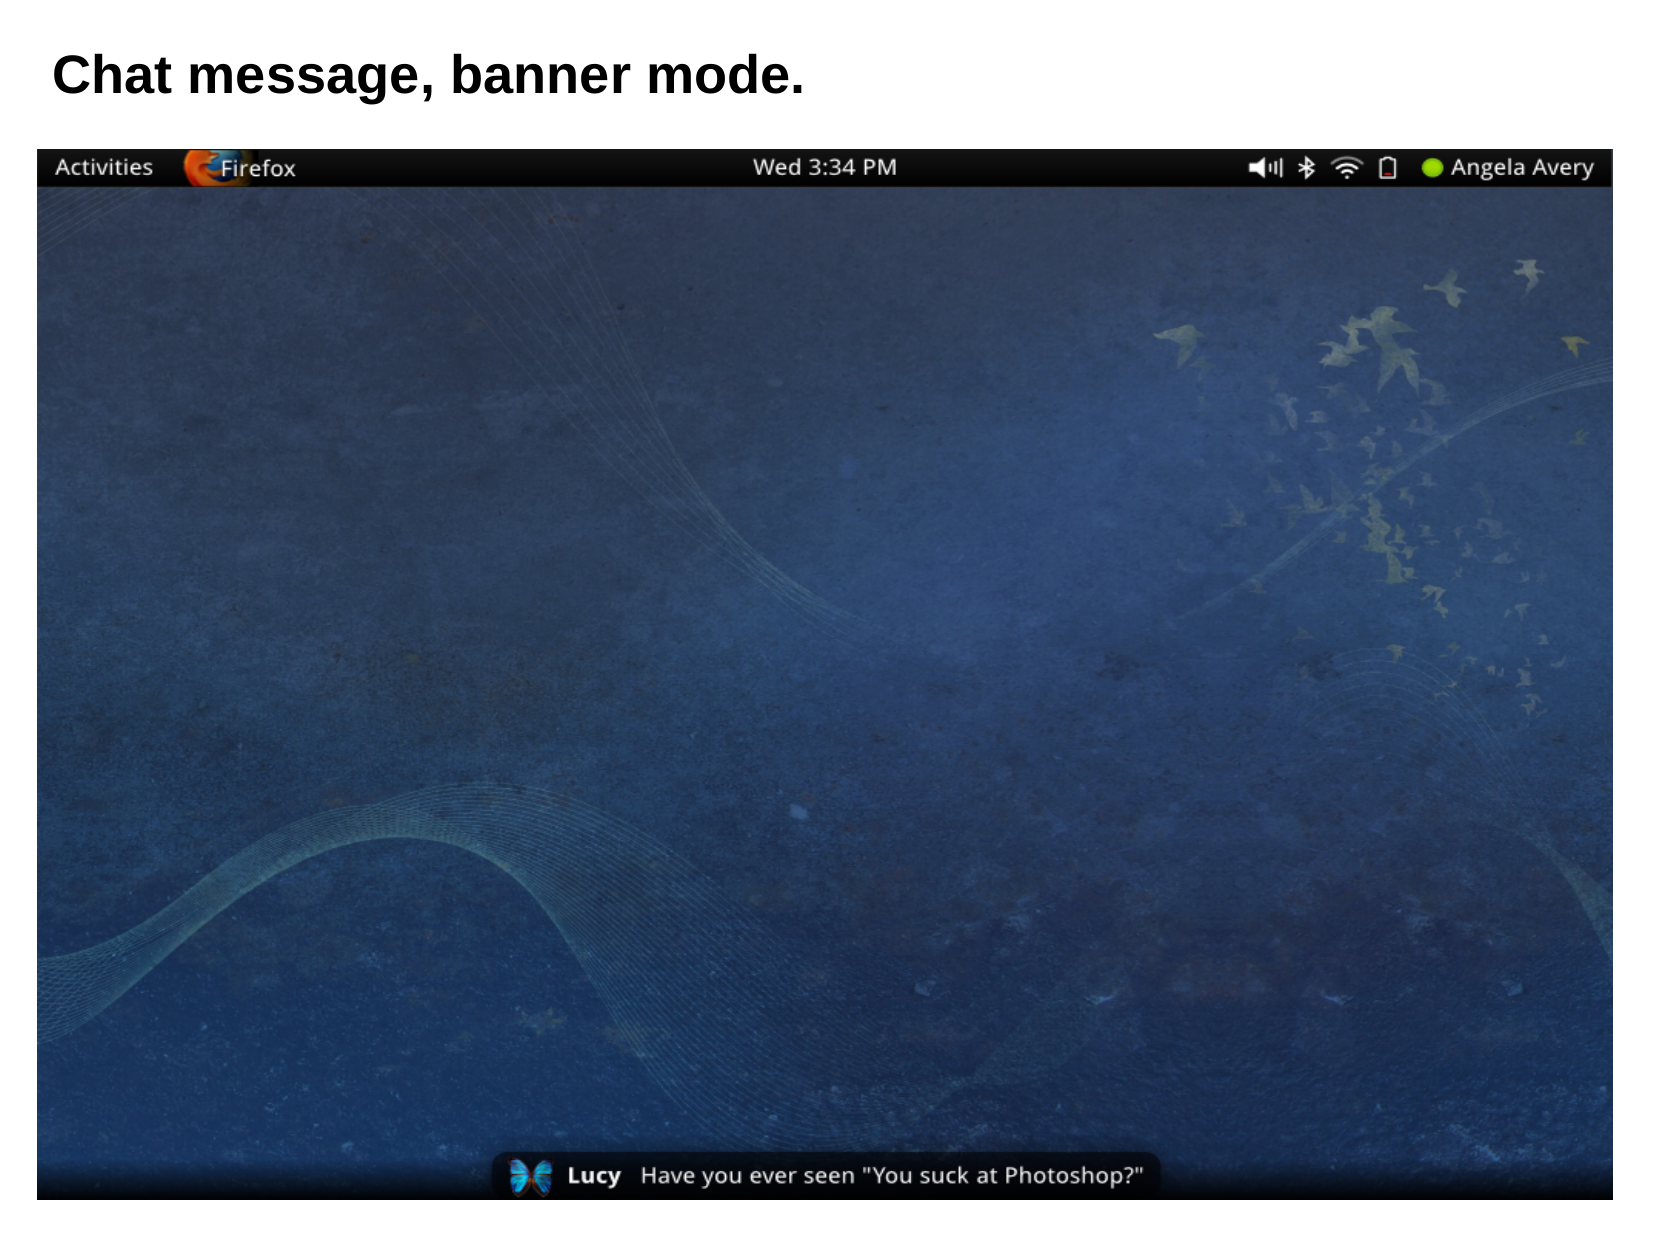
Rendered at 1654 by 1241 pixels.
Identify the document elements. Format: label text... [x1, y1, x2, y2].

text_box Chat message, banner mode. [37, 37, 1163, 113]
picture [37, 149, 1613, 1201]
